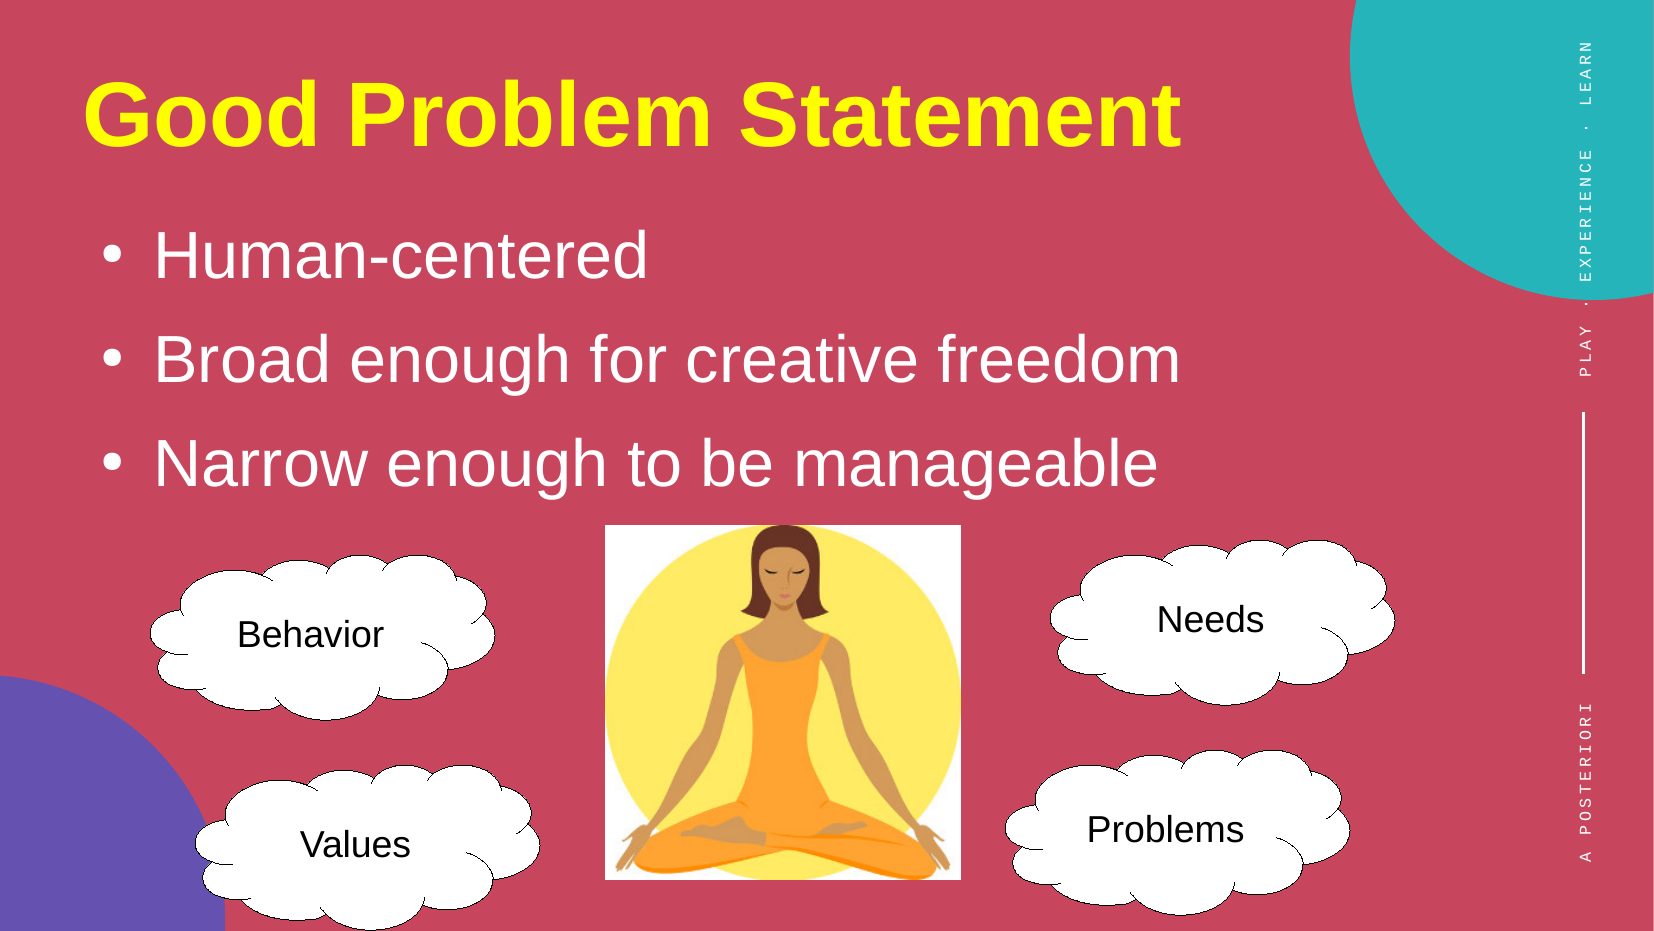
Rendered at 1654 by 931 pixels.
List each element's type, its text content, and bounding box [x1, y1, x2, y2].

text_box Problems [1005, 750, 1351, 916]
title Good Problem Statement [82, 37, 1351, 193]
text_box Needs [1050, 540, 1396, 706]
text_box Behavior [150, 555, 496, 721]
picture [605, 525, 961, 881]
text_box Values [195, 765, 541, 931]
list Human-centered Broad enough for creative freedom Narrow enough to be manageable [82, 217, 1571, 758]
